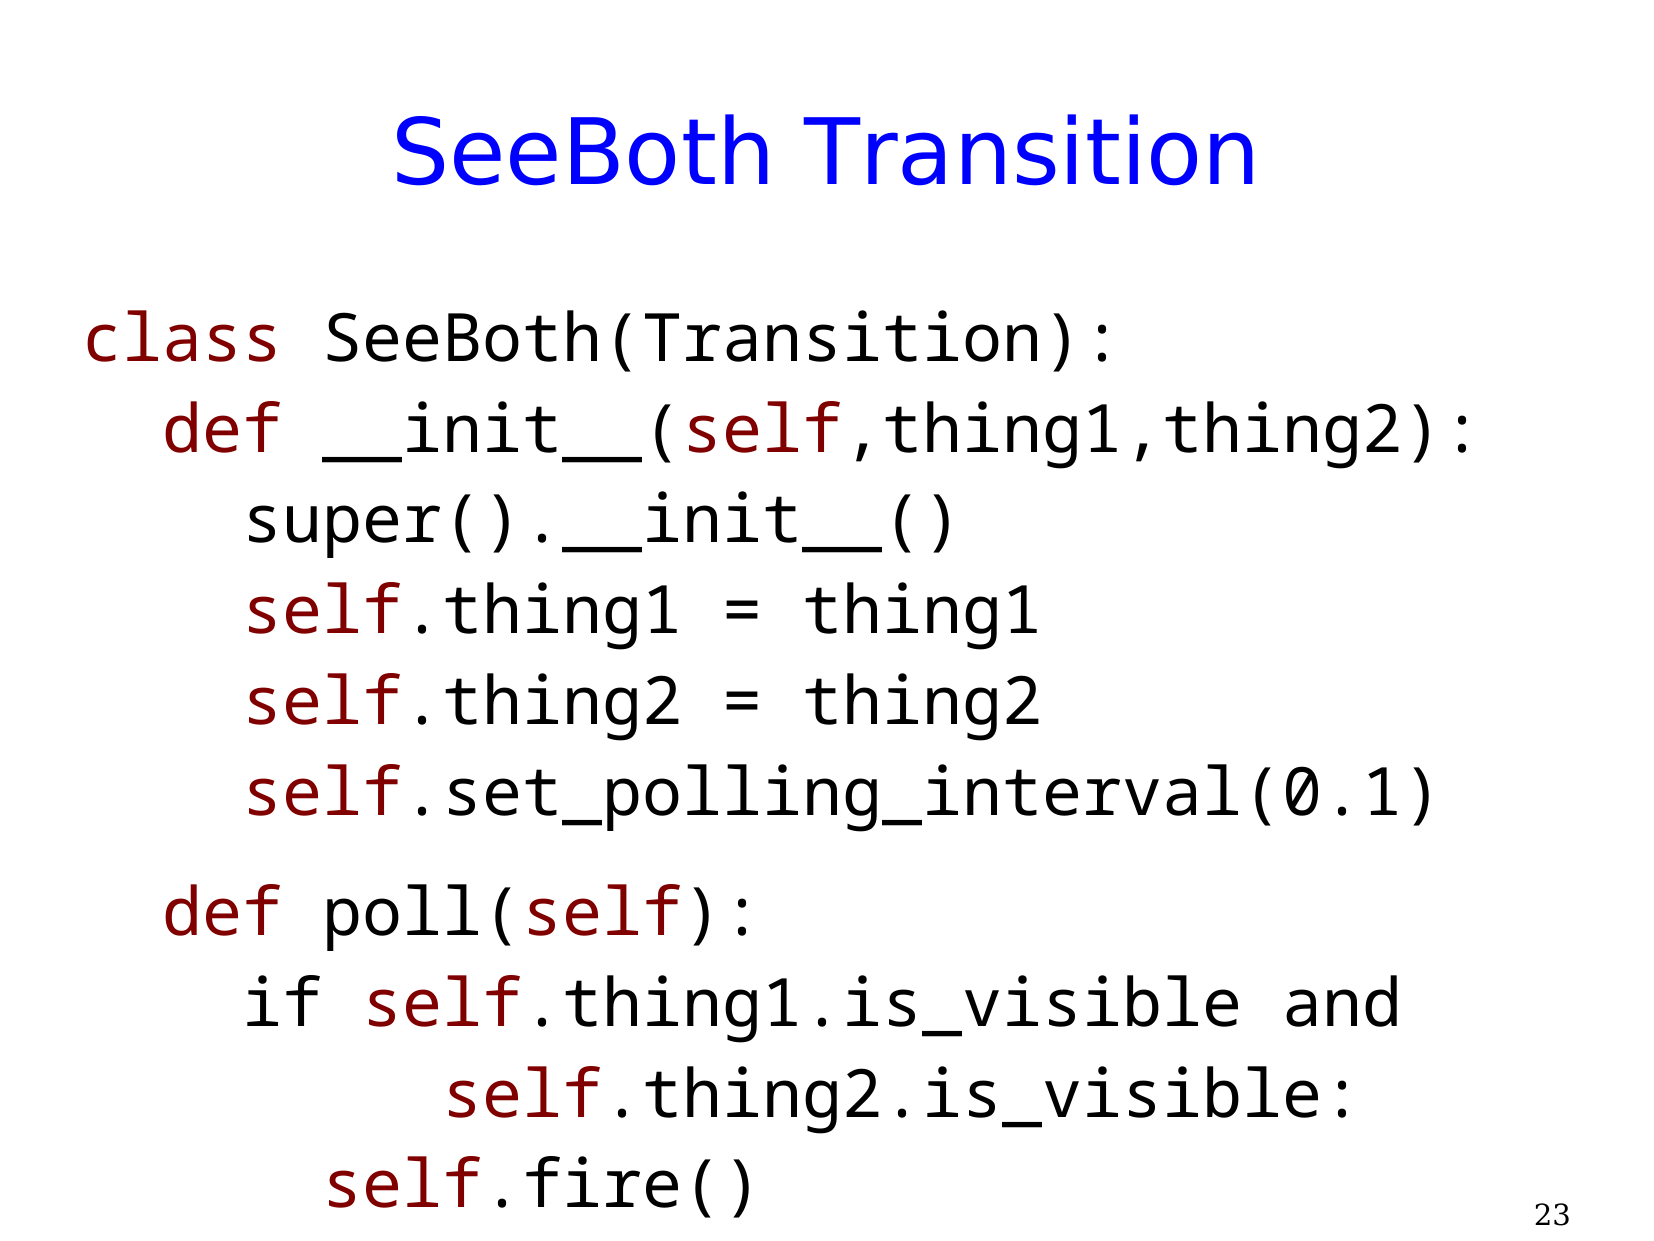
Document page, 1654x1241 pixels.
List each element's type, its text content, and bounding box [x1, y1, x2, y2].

list class SeeBoth(Transition): def __init__(self,thing1,thing2): super().__init__() self.thing1 = thing1 self.thing2 = thing2 self.set_polling_interval(0.1) def poll(self): if self.thing1.is_visible and self.thing2.is_visible: self.fire() [82, 290, 1571, 1109]
title SeeBoth Transition [82, 49, 1571, 257]
